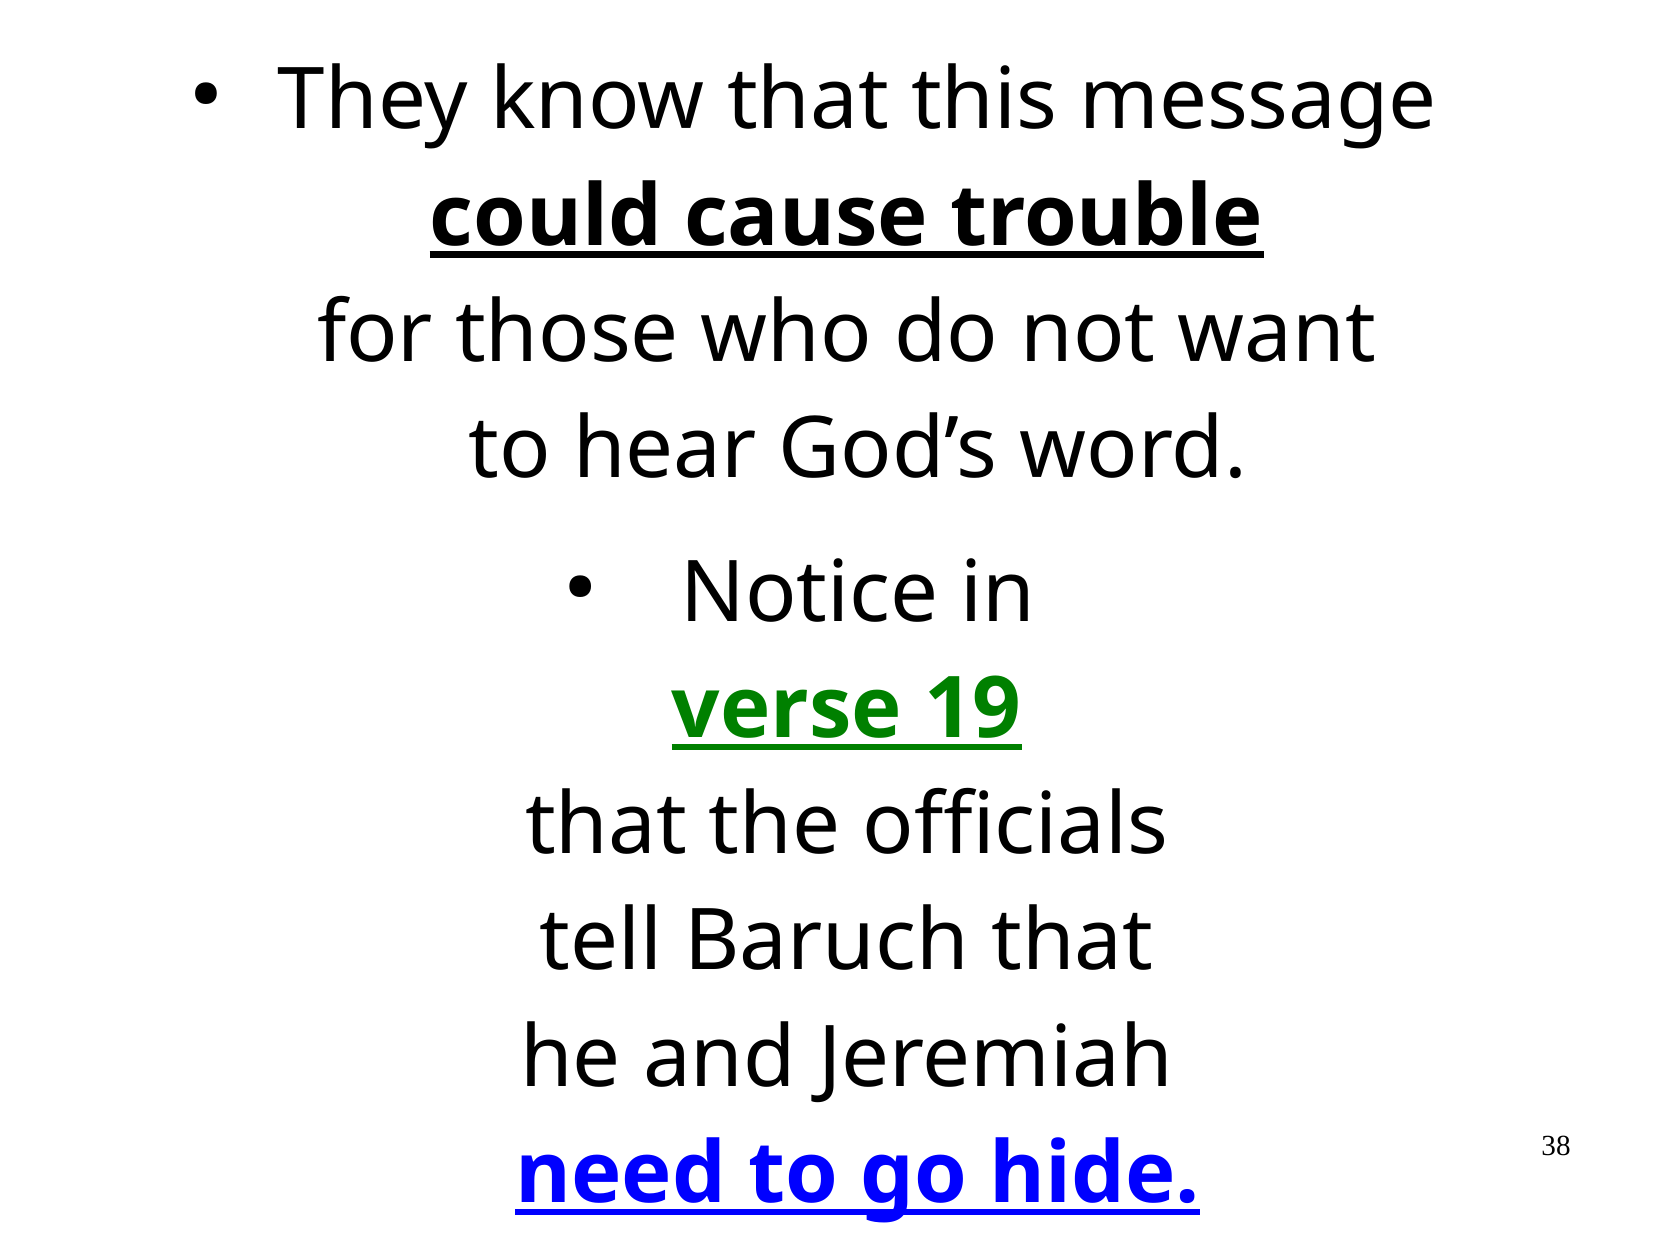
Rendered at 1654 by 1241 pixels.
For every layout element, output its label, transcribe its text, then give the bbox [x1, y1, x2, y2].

list They know that this message could cause trouble for those who do not want to hear God’s word. Notice in verse 19 that the officials tell Baruch that he and Jeremiah need to go hide. [37, 37, 1613, 1238]
